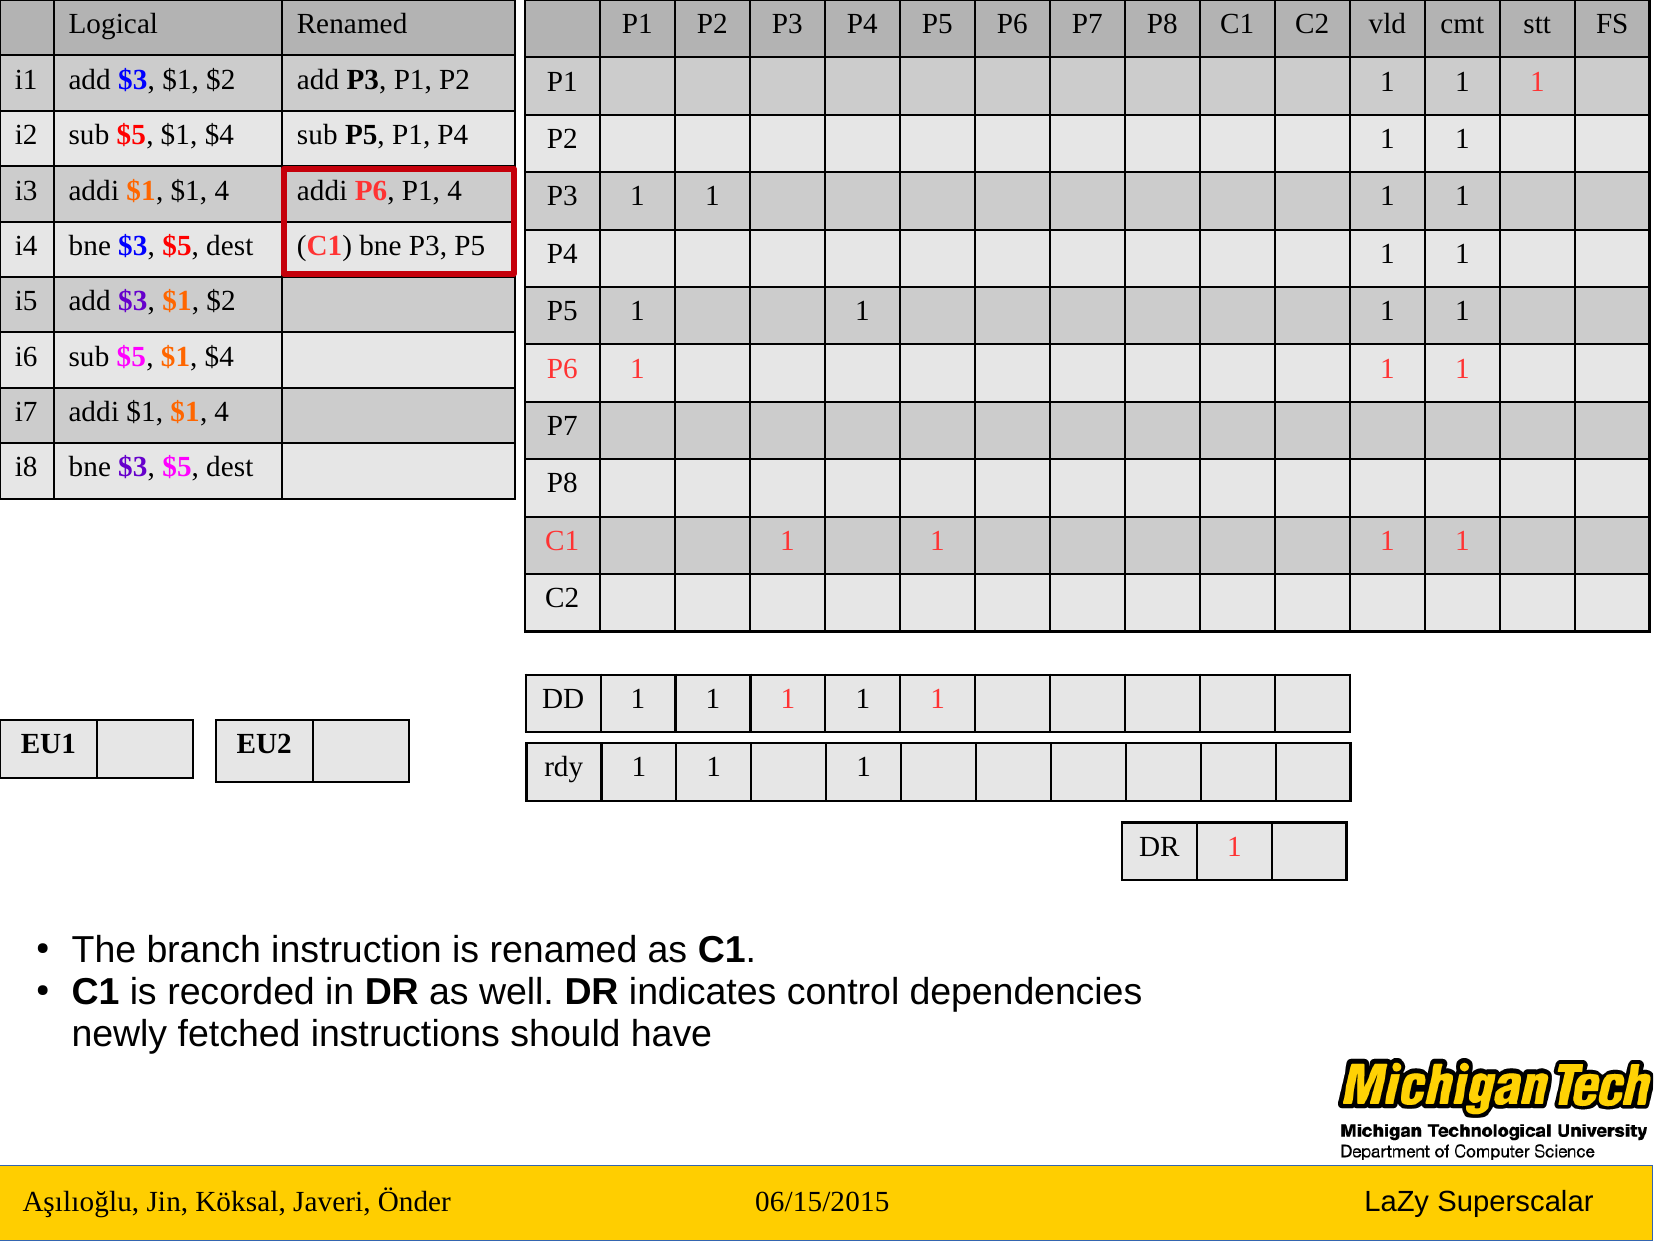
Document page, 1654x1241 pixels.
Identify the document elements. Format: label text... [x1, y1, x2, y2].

table_cell [1201, 173, 1274, 229]
table_cell [1051, 288, 1124, 343]
table_cell 1 [1426, 116, 1499, 171]
table_cell [1501, 116, 1574, 171]
table_cell add P3, P1, P2 [283, 56, 514, 110]
table_header P7 [1051, 1, 1124, 56]
table_cell 1 [1426, 173, 1499, 229]
table_cell [1126, 231, 1199, 286]
table_cell [901, 403, 974, 458]
table_cell 1 [1426, 58, 1499, 114]
table_cell [1201, 575, 1274, 630]
table_cell [1501, 288, 1574, 343]
table_header Logical [55, 1, 281, 54]
table_cell 1 [901, 518, 974, 573]
table_header 1 [827, 744, 900, 800]
table_cell 1 [1426, 345, 1499, 401]
table_header P1 [601, 1, 674, 56]
table_cell P3 [526, 173, 599, 229]
table_cell [1276, 403, 1349, 458]
table_header C1 [1201, 1, 1274, 56]
table_cell [976, 460, 1049, 516]
table_cell [1051, 173, 1124, 229]
table_cell [1051, 518, 1124, 573]
table_cell [1201, 58, 1274, 114]
table_cell i6 [1, 333, 53, 387]
table_cell [1201, 518, 1274, 573]
table_header [1, 1, 53, 54]
table_header P2 [676, 1, 749, 56]
table_cell [1576, 575, 1648, 630]
table_header C2 [1276, 1, 1349, 56]
table_cell [901, 173, 974, 229]
table_cell i1 [1, 56, 53, 110]
table_cell [1501, 173, 1574, 229]
table_cell [676, 575, 749, 630]
table_cell add $3, $1, $2 [55, 278, 281, 331]
table_cell 1 [601, 345, 674, 401]
table_header 1 [603, 744, 675, 800]
table_cell i5 [1, 278, 53, 331]
table_cell [976, 518, 1049, 573]
table_header 1 [602, 676, 674, 731]
table_cell 1 [826, 288, 899, 343]
table_cell [826, 58, 899, 114]
table_header vld [1351, 1, 1424, 56]
table_cell [826, 173, 899, 229]
table_cell i8 [1, 444, 53, 498]
table_cell [1201, 403, 1274, 458]
table_cell [601, 575, 674, 630]
table_cell [751, 116, 824, 171]
table_header cmt [1426, 1, 1499, 56]
table_cell i7 [1, 389, 53, 442]
table_cell [1126, 58, 1199, 114]
table_cell [1126, 403, 1199, 458]
table_header [1201, 676, 1274, 731]
table_cell [1051, 575, 1124, 630]
table_cell [826, 518, 899, 573]
table_cell [976, 345, 1049, 401]
table_cell [901, 460, 974, 516]
table_cell bne $3, $5, dest [55, 444, 281, 498]
table_cell P2 [526, 116, 599, 171]
table_cell 1 [1351, 345, 1424, 401]
table_header [98, 721, 192, 777]
table_cell [976, 58, 1049, 114]
table_header [526, 1, 599, 56]
table_cell [1276, 58, 1349, 114]
table_cell [1426, 575, 1499, 630]
table_cell [901, 58, 974, 114]
table_cell [1501, 460, 1574, 516]
table_cell sub $5, $1, $4 [55, 333, 281, 387]
table_cell [976, 116, 1049, 171]
table_cell [601, 231, 674, 286]
table_cell [1501, 231, 1574, 286]
table_cell [1276, 288, 1349, 343]
table_header [977, 744, 1050, 800]
table_cell i3 [1, 167, 53, 221]
table_header [1276, 676, 1349, 731]
table_cell [1276, 518, 1349, 573]
table_cell [1126, 116, 1199, 171]
table_cell [976, 231, 1049, 286]
table_cell (C1) bne P3, P5 [287, 223, 511, 271]
table_header P4 [826, 1, 899, 56]
table_cell [751, 231, 824, 286]
table_cell [1201, 116, 1274, 171]
table_cell [976, 173, 1049, 229]
table_header [976, 676, 1049, 731]
table_cell [1276, 231, 1349, 286]
table_cell [1051, 345, 1124, 401]
table_cell [826, 460, 899, 516]
table_cell [751, 58, 824, 114]
table_cell P8 [526, 460, 599, 516]
table_cell [1576, 403, 1648, 458]
table_cell [283, 278, 514, 331]
table_cell [1201, 231, 1274, 286]
table_cell [1576, 460, 1648, 516]
table_cell [826, 345, 899, 401]
table_header FS [1576, 1, 1648, 56]
table_cell add $3, $1, $2 [55, 56, 281, 110]
table_header [1052, 744, 1125, 800]
table_header EU1 [1, 721, 96, 777]
table_cell [1276, 116, 1349, 171]
table_cell [601, 116, 674, 171]
table_cell [901, 345, 974, 401]
table_header Renamed [283, 1, 514, 54]
table_cell 1 [1501, 58, 1574, 114]
table_header P3 [751, 1, 824, 56]
table_cell [826, 116, 899, 171]
table_cell [976, 403, 1049, 458]
table_cell [751, 403, 824, 458]
table_cell [1576, 288, 1648, 343]
table_cell [601, 518, 674, 573]
table_cell [1276, 460, 1349, 516]
table_cell [283, 333, 514, 387]
table_cell [1126, 460, 1199, 516]
table_cell [1051, 460, 1124, 516]
table_cell [1501, 575, 1574, 630]
table_cell [901, 575, 974, 630]
table_cell [283, 444, 514, 498]
table_cell [1576, 116, 1648, 171]
table_cell 1 [1351, 518, 1424, 573]
table_header [1051, 676, 1124, 731]
table_cell P1 [526, 58, 599, 114]
table_header [314, 721, 408, 781]
table_cell [1426, 403, 1499, 458]
table_cell bne $3, $5, dest [55, 223, 281, 276]
table_cell [751, 345, 824, 401]
table_cell [1426, 460, 1499, 516]
table_header 1 [677, 676, 749, 731]
table_cell [1576, 58, 1648, 114]
table_cell [976, 575, 1049, 630]
table_cell [751, 288, 824, 343]
table_cell addi $1, $1, 4 [55, 389, 281, 442]
table_header [1273, 824, 1345, 879]
table_cell [1576, 518, 1648, 573]
table_cell [1126, 345, 1199, 401]
table_cell [676, 116, 749, 171]
table_cell [751, 575, 824, 630]
table_header [1127, 744, 1200, 800]
table_cell [601, 460, 674, 516]
table_cell [1126, 518, 1199, 573]
table_header P5 [901, 1, 974, 56]
table_header [1277, 744, 1349, 800]
table_cell [1501, 345, 1574, 401]
table_header 1 [1198, 824, 1271, 879]
table_cell C2 [526, 575, 599, 630]
table_cell P5 [526, 288, 599, 343]
table_cell 1 [1426, 288, 1499, 343]
table_cell 1 [751, 518, 824, 573]
text_box The branch instruction is renamed as C1. C1 is recorded in DR as well. DR indicates control dependencies newly fetched instructions should have [21, 920, 1201, 1062]
table_cell [1576, 173, 1648, 229]
table_cell [1051, 403, 1124, 458]
table_cell [1576, 345, 1648, 401]
table_cell [676, 231, 749, 286]
table_cell [1276, 345, 1349, 401]
table_header [902, 744, 975, 800]
table_cell [1501, 518, 1574, 573]
table_header 1 [826, 676, 899, 731]
table_header 1 [901, 676, 974, 731]
table_cell addi P6, P1, 4 [287, 172, 511, 221]
table_cell P7 [526, 403, 599, 458]
table_header DD [527, 676, 600, 731]
table_cell [676, 518, 749, 573]
table_cell [1051, 231, 1124, 286]
table_header DR [1123, 824, 1196, 879]
table_cell [976, 288, 1049, 343]
table_cell i4 [1, 223, 53, 276]
table_cell [1501, 403, 1574, 458]
table_cell 1 [1426, 518, 1499, 573]
table_header P8 [1126, 1, 1199, 56]
table_cell [901, 288, 974, 343]
table_cell [901, 116, 974, 171]
table_cell [1126, 173, 1199, 229]
table_header rdy [528, 744, 600, 800]
table_header [1202, 744, 1275, 800]
table_cell [1351, 575, 1424, 630]
table_cell [601, 58, 674, 114]
table_cell [1126, 288, 1199, 343]
table_cell [751, 460, 824, 516]
table_header 1 [677, 744, 750, 800]
table_cell [901, 231, 974, 286]
table_cell [283, 389, 514, 442]
table_cell [676, 460, 749, 516]
table_cell 1 [676, 173, 749, 229]
table_cell P6 [526, 345, 599, 401]
table_header [752, 744, 825, 800]
table_cell [601, 403, 674, 458]
table_cell [676, 345, 749, 401]
table_cell [1051, 116, 1124, 171]
table_cell [1276, 173, 1349, 229]
table_cell [1351, 403, 1424, 458]
table_header P6 [976, 1, 1049, 56]
table_cell 1 [1351, 288, 1424, 343]
table_cell 1 [1351, 116, 1424, 171]
table_cell 1 [1351, 231, 1424, 286]
table_header [1126, 676, 1199, 731]
table_cell P4 [526, 231, 599, 286]
table_header stt [1501, 1, 1574, 56]
table_cell [826, 575, 899, 630]
picture [1338, 1058, 1654, 1160]
table_cell [826, 231, 899, 286]
table_cell [1276, 575, 1349, 630]
table_cell [1351, 460, 1424, 516]
table_cell [751, 173, 824, 229]
table_cell 1 [601, 173, 674, 229]
table_cell [1051, 58, 1124, 114]
table_cell [676, 288, 749, 343]
table_cell [1126, 575, 1199, 630]
table_header EU2 [217, 721, 312, 781]
table_cell [676, 58, 749, 114]
table_cell [1201, 460, 1274, 516]
table_cell [826, 403, 899, 458]
table_cell [676, 403, 749, 458]
table_cell 1 [1351, 58, 1424, 114]
table_cell 1 [601, 288, 674, 343]
table_cell 1 [1426, 231, 1499, 286]
table_cell sub $5, $1, $4 [55, 112, 281, 165]
table_header 1 [752, 676, 824, 731]
table_cell addi $1, $1, 4 [55, 167, 281, 221]
table_cell [1201, 288, 1274, 343]
table_cell C1 [526, 518, 599, 573]
table_cell 1 [1351, 173, 1424, 229]
table_cell sub P5, P1, P4 [283, 112, 514, 165]
table_cell i2 [1, 112, 53, 165]
table_cell [1576, 231, 1648, 286]
table_cell [1201, 345, 1274, 401]
